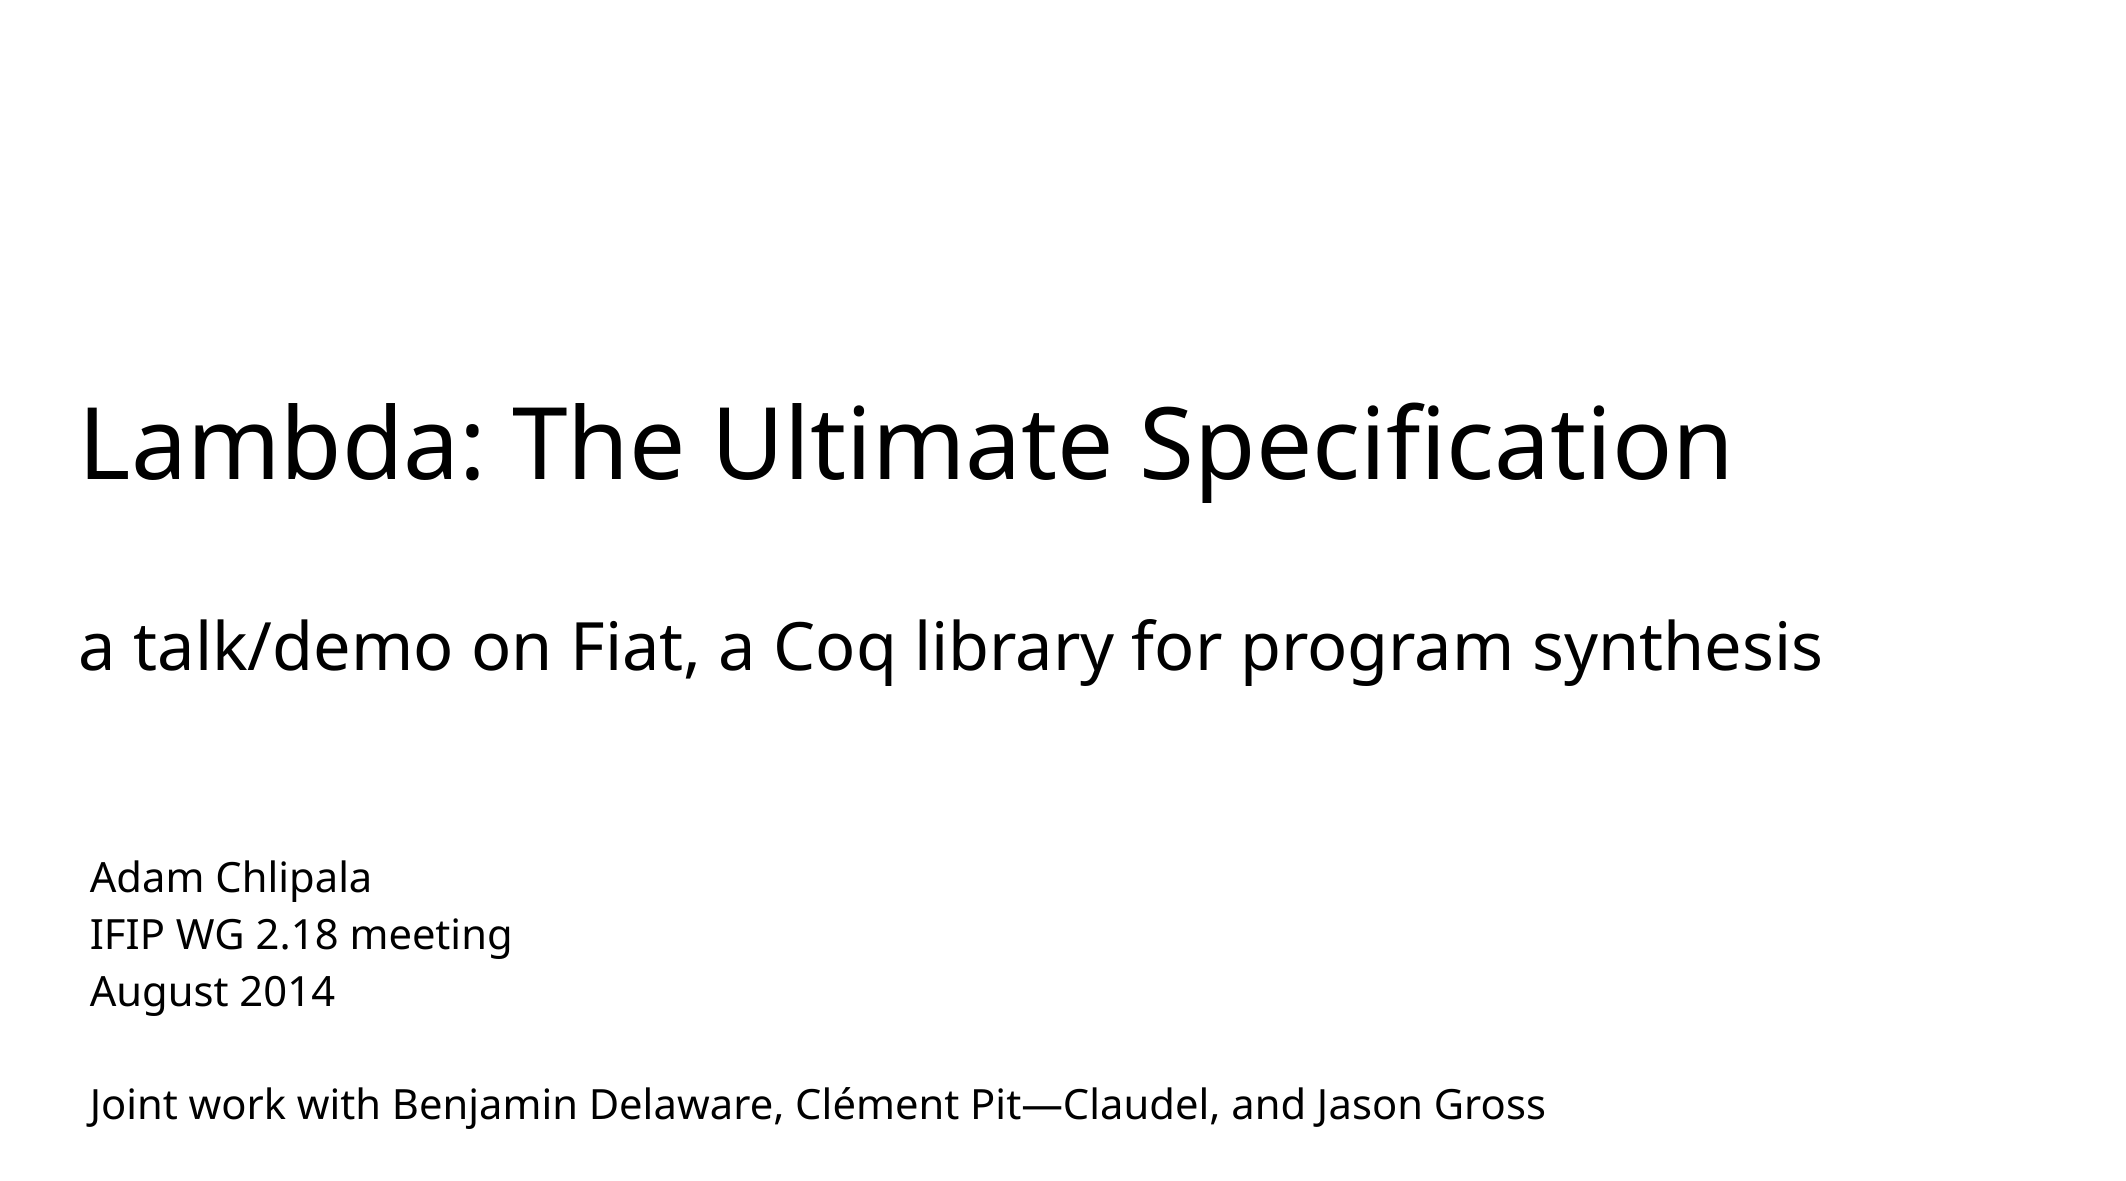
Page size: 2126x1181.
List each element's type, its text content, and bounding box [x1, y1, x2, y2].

text_box Adam Chlipala IFIP WG 2.18 meeting August 2014 Joint work with Benjamin Delaware, Clément Pit—Claudel, and Jason Gross [75, 840, 1801, 1098]
text_box Lambda: The Ultimate Specification a talk/demo on Fiat, a Coq library for program synthesis [64, 365, 2101, 740]
